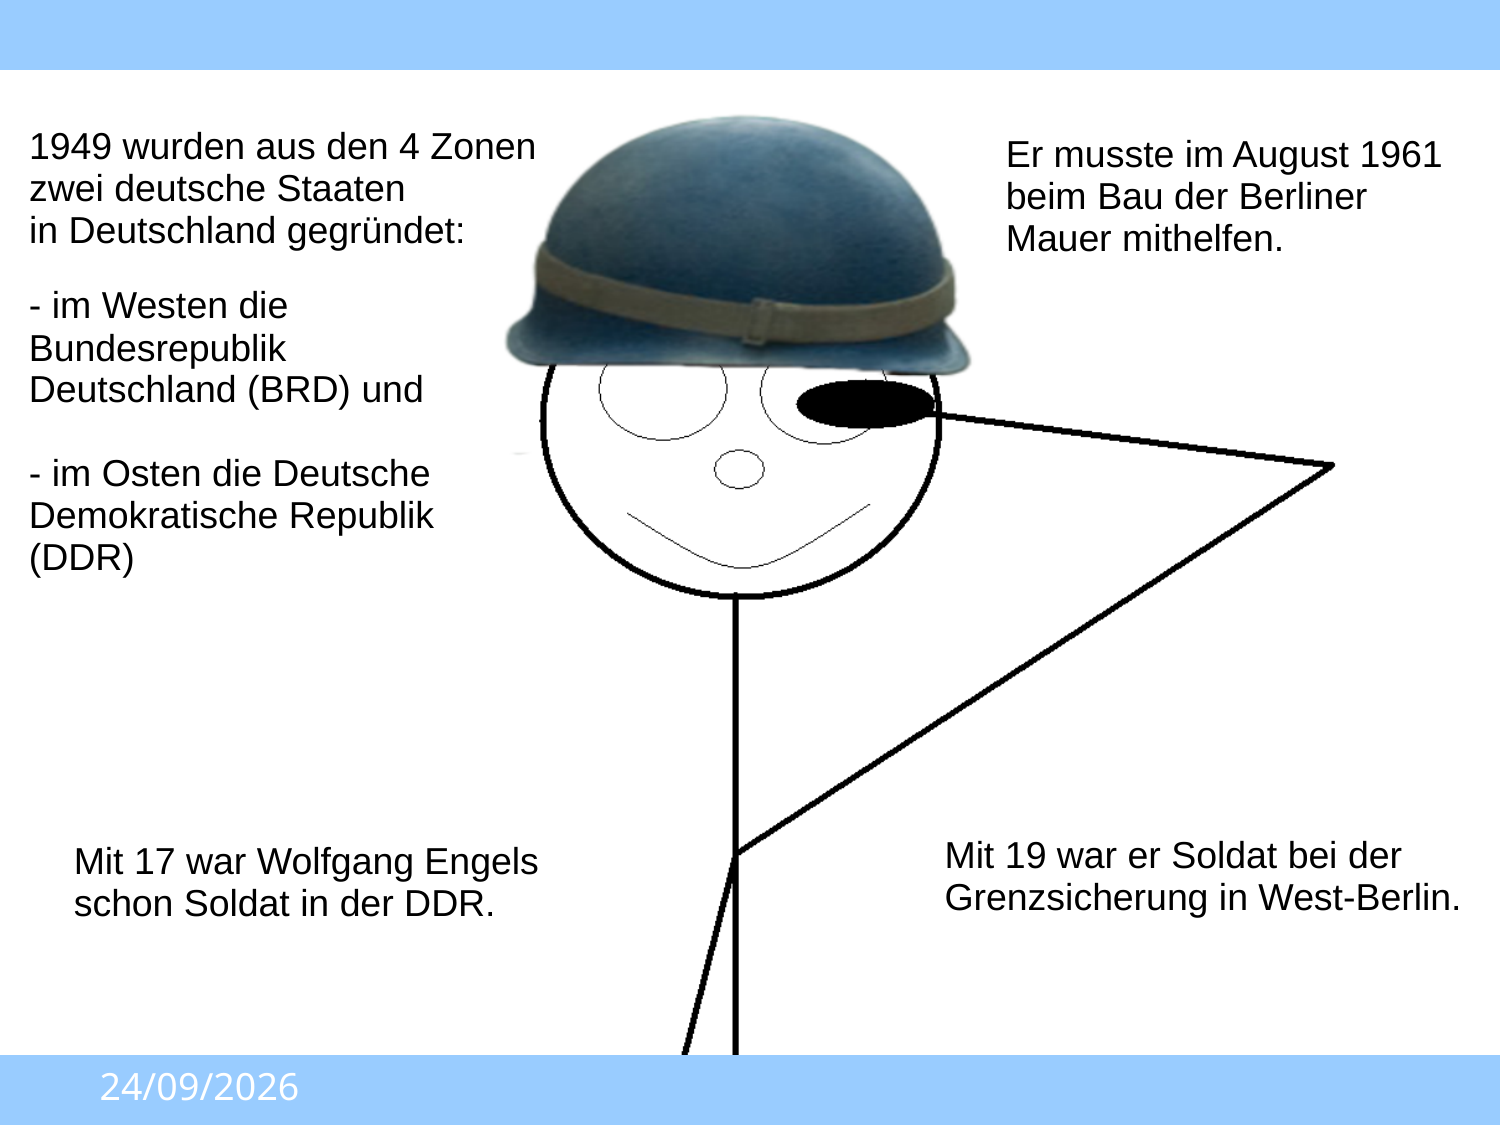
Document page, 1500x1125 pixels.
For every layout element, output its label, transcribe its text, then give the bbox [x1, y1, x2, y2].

text_box - im Westen die Bundesrepublik Deutschland (BRD) und - im Osten die Deutsche Demokratische Republik (DDR) [14, 277, 450, 629]
text_box 1949 wurden aus den 4 Zonen zwei deutsche Staaten in Deutschland gegründet: [14, 118, 551, 260]
text_box Mit 17 war Wolfgang Engels schon Soldat in der DDR. [59, 832, 554, 932]
text_box Mit 19 war er Soldat bei der Grenzsicherung in West-Berlin. [929, 826, 1477, 926]
picture [0, 70, 1500, 1055]
text_box Er musste im August 1961 beim Bau der Berliner Mauer mithelfen. [991, 126, 1469, 268]
